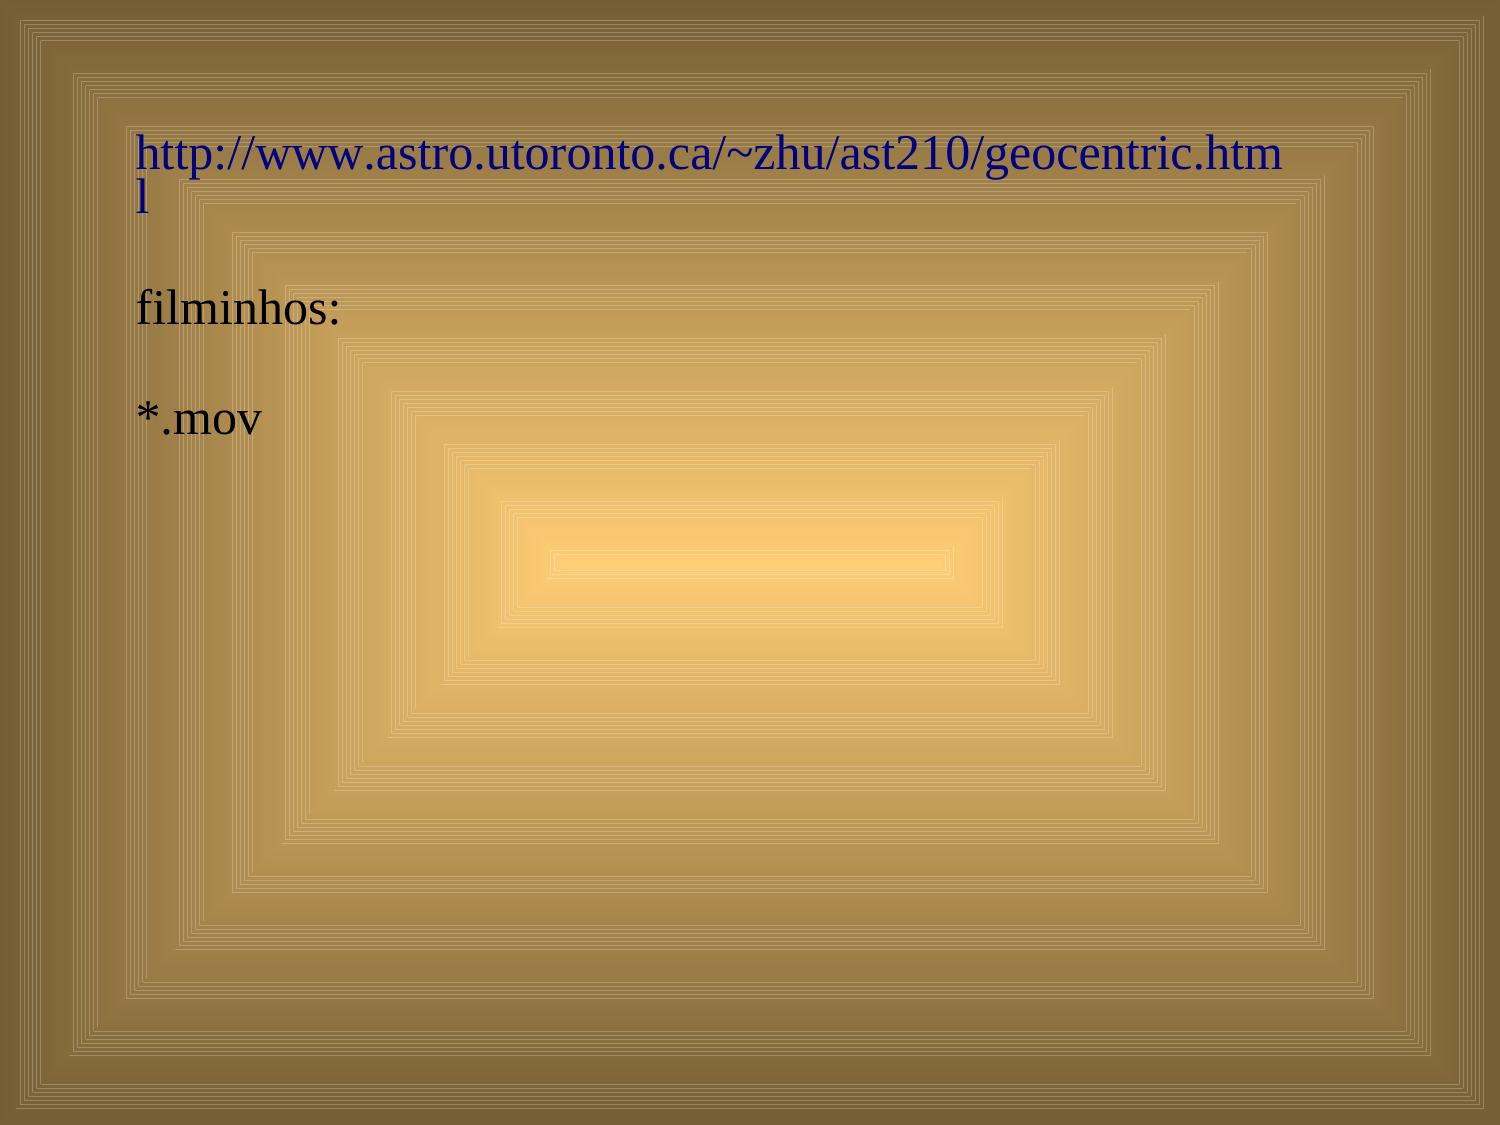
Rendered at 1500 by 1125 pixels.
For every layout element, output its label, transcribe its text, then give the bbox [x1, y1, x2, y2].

text_box http://www.astro.utoronto.ca/~zhu/ast210/geocentric.html filminhos: *.mov [120, 117, 1313, 938]
